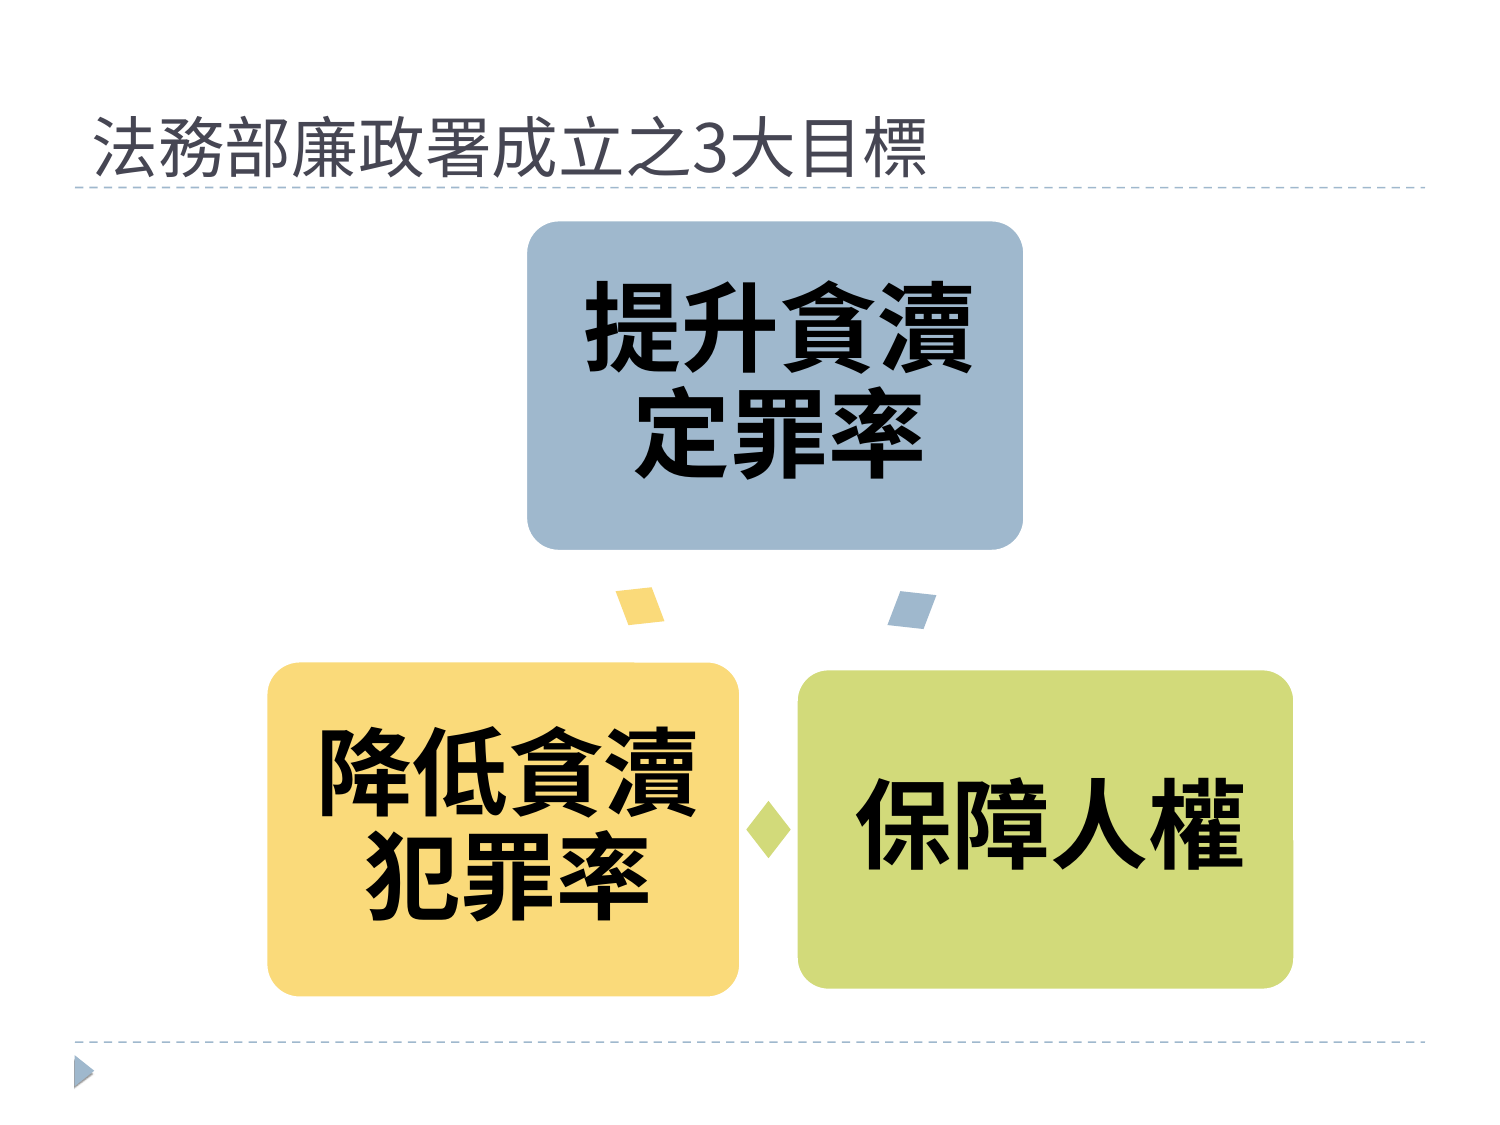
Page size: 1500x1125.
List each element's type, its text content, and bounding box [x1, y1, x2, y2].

text_box 保障人權 [796, 668, 1295, 991]
title 法務部廉政署成立之3大目標 [76, 30, 1427, 194]
text_box 提升貪瀆定罪率 [525, 219, 1025, 552]
text_box 降低貪瀆犯罪率 [265, 660, 741, 999]
text_box [746, 800, 791, 859]
text_box [615, 587, 665, 626]
text_box [887, 591, 937, 630]
